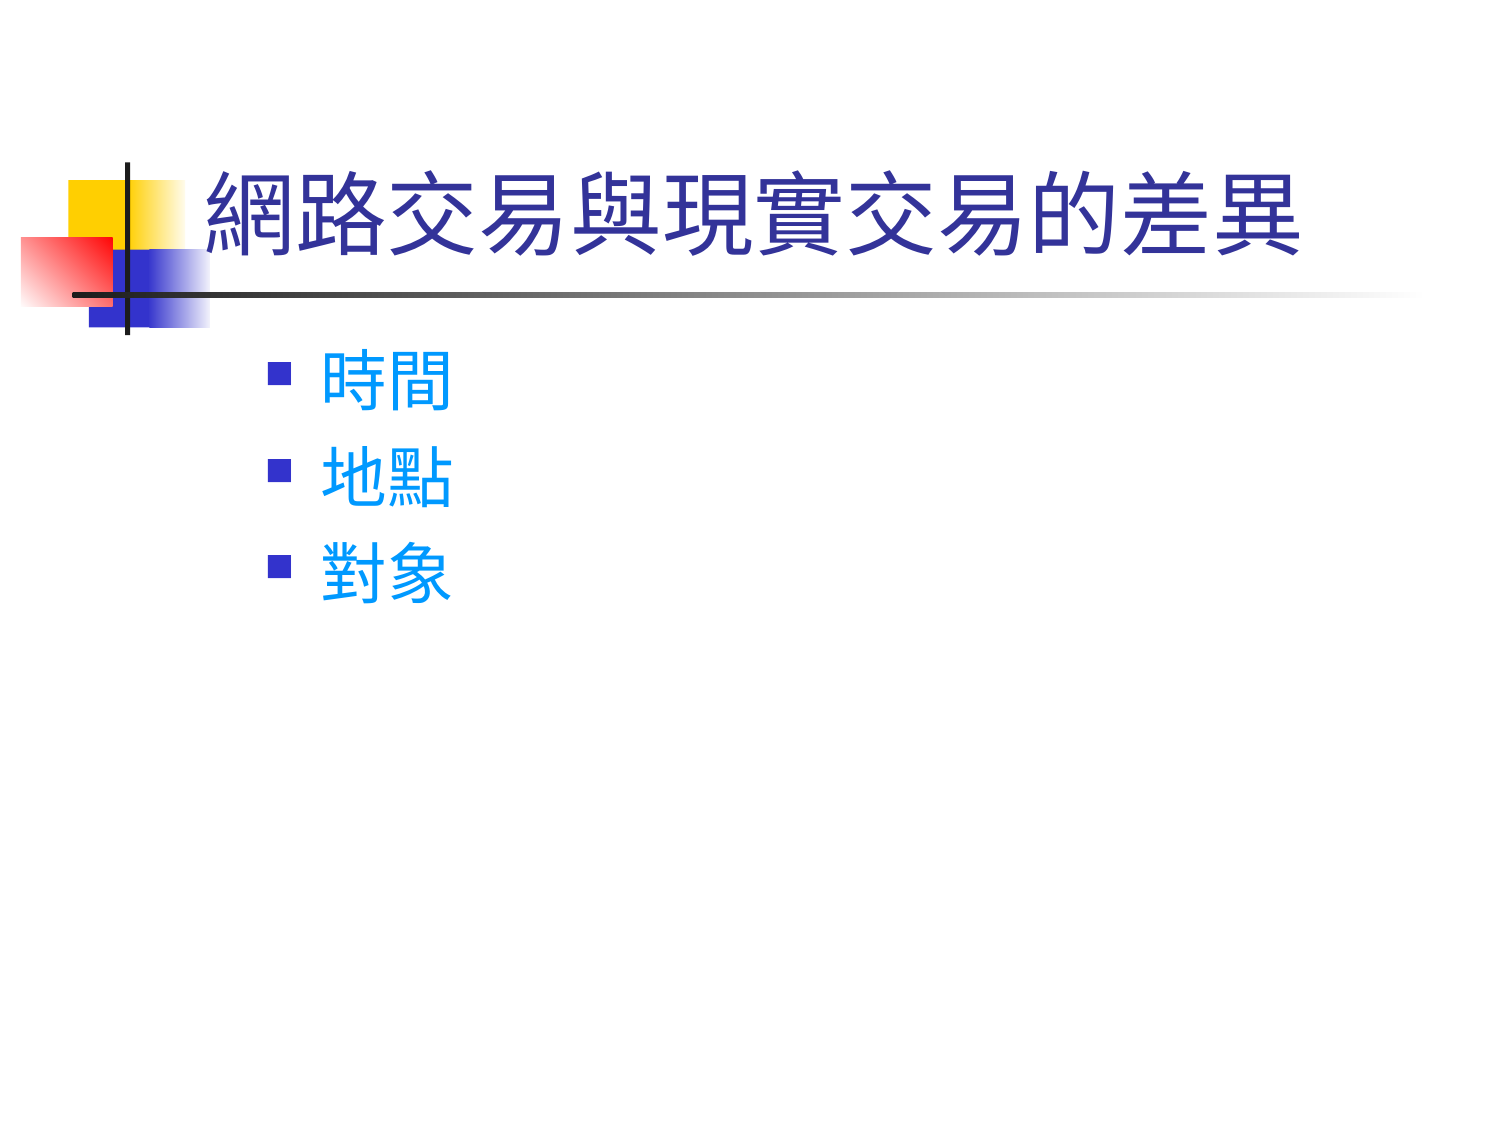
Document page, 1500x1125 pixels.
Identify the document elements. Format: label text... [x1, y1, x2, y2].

title 網路交易與現實交易的差異 [188, 35, 1468, 276]
list 時間 地點 對象 [249, 330, 1488, 1050]
